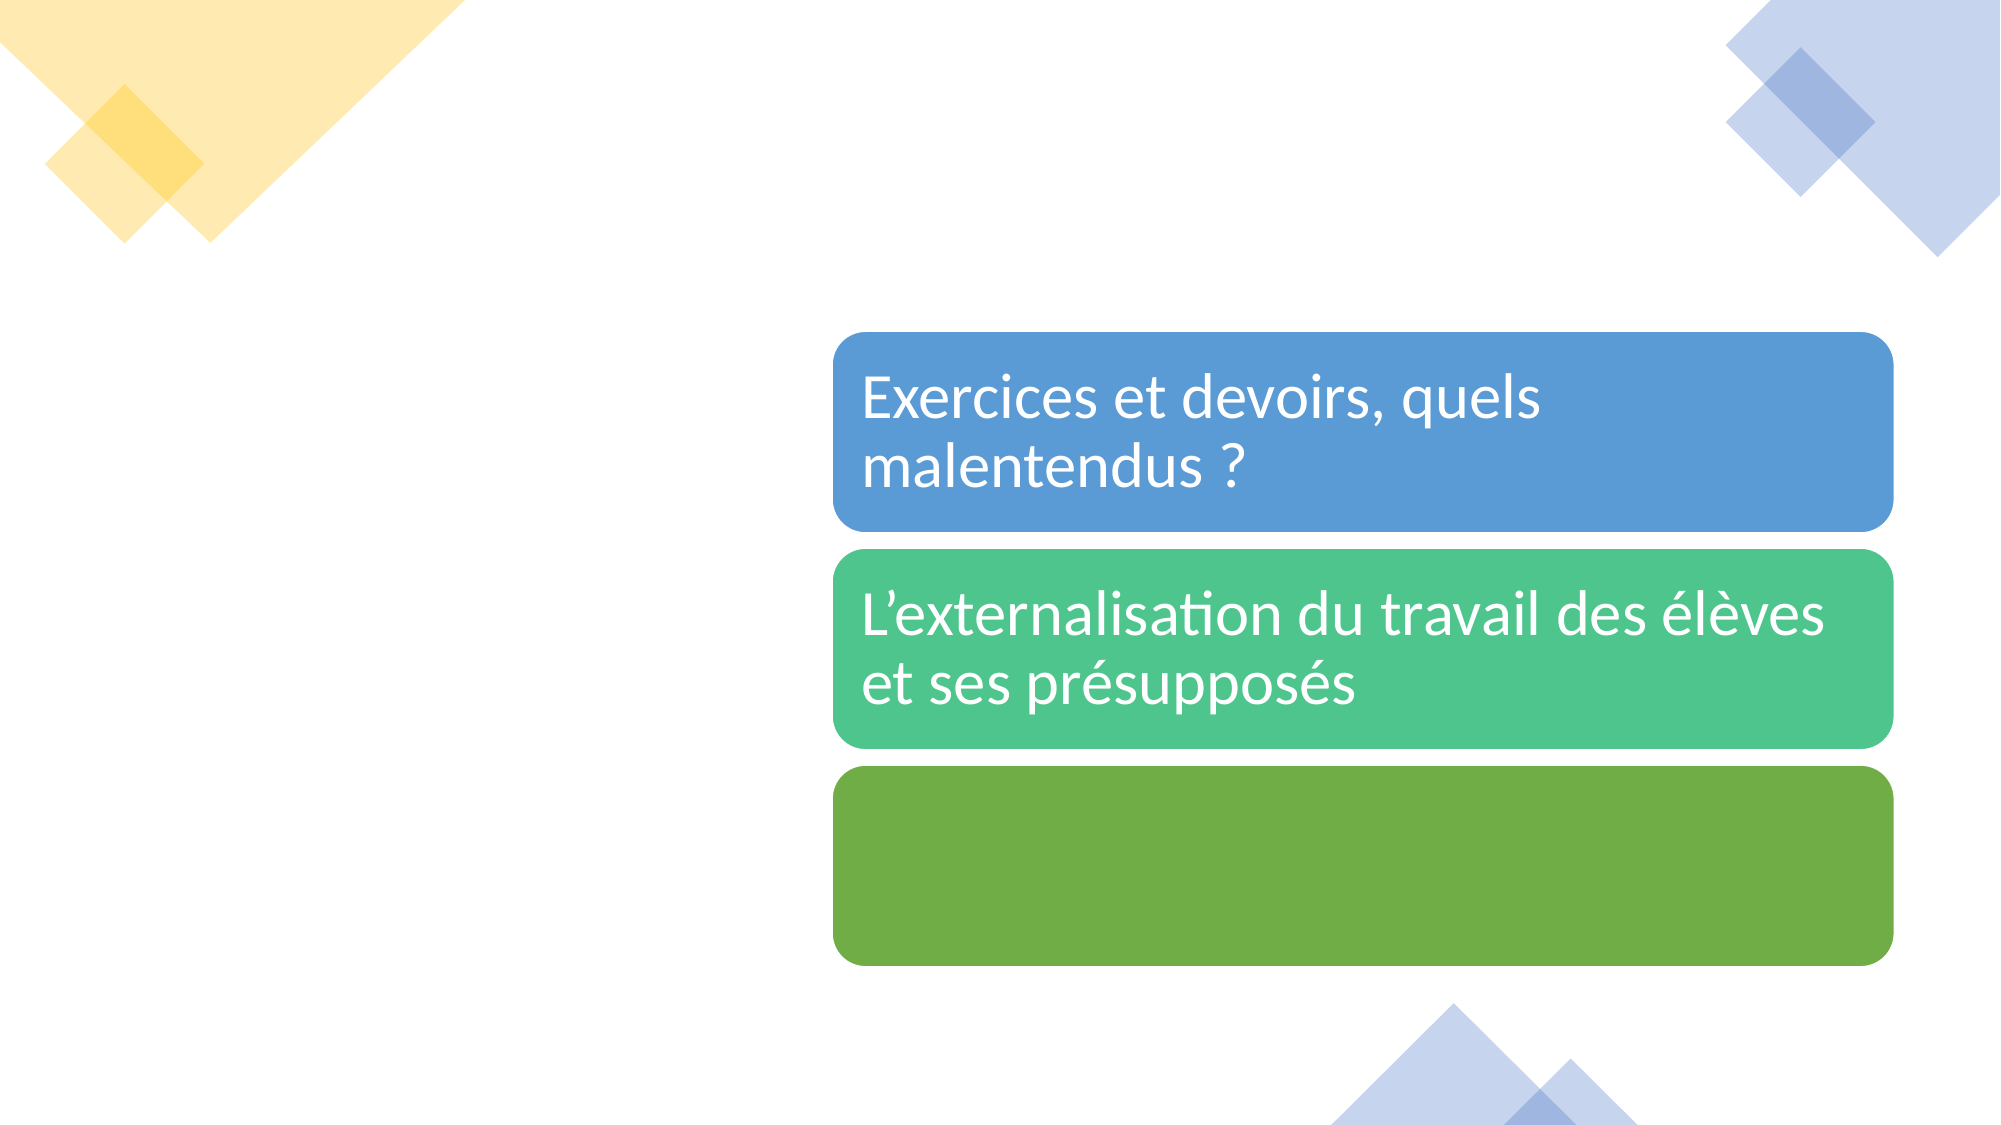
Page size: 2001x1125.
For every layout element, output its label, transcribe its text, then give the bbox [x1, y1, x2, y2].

text_box L’externalisation du travail des élèves et ses présupposés [831, 547, 1895, 751]
text_box [0, 0, 2000, 1125]
text_box Exercices et devoirs, quels malentendus ? [831, 330, 1895, 534]
